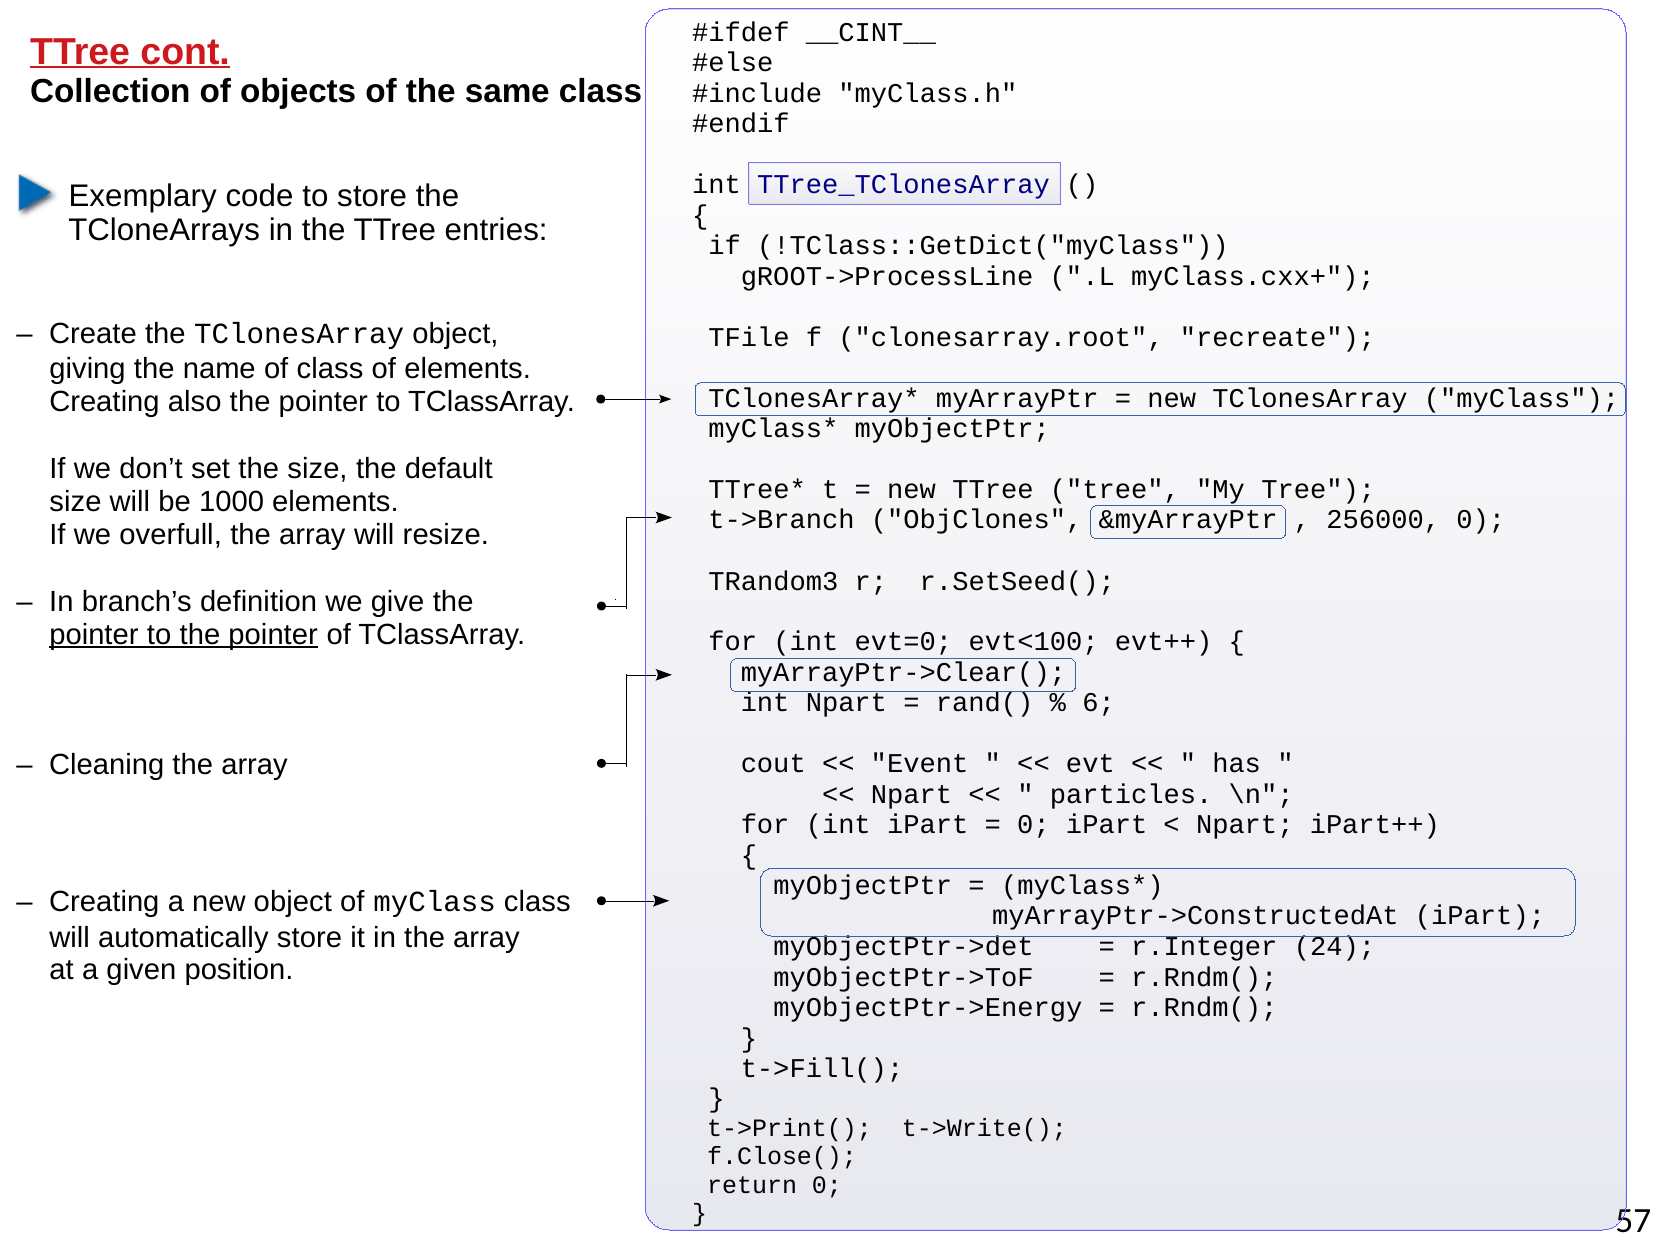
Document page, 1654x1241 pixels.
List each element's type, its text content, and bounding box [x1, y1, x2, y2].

text_box TTree cont. Collection of objects of the same class [15, 22, 677, 117]
text_box [647, 8, 1612, 22]
text_box #ifdef __CINT__ #else #include "myClass.h" #endif int TTree_TClonesArray () { if (!TClass::GetDict("myClass")) gROOT->ProcessLine (".L myClass.cxx+"); TFile f ("clonesarray.root", "recreate"); TClonesArray* myArrayPtr = new TClonesArray ("myClass"); myClass* myObjectPtr; TTree* t = new TTree ("tree", "My Tree"); t->Branch ("ObjClones", &myArrayPtr , 256000, 0); TRandom3 r; r.SetSeed(); for (int evt=0; evt<100; evt++) { myArrayPtr->Clear(); int Npart = rand() % 6; cout << "Event " << evt << " has " << Npart << " particles. \n"; for (int iPart = 0; iPart < Npart; iPart++) { myObjectPtr = (myClass*) myArrayPtr->ConstructedAt (iPart); myObjectPtr->det = r.Integer (24); myObjectPtr->ToF = r.Rndm(); myObjectPtr->Energy = r.Rndm(); } t->Fill(); } t->Print(); t->Write(); f.Close(); return 0; } [677, 11, 1644, 1241]
text_box [645, 117, 677, 1231]
text_box Exemplary code to store the TCloneArrays in the TTree entries: – Create the TClonesArray object, giving the name of class of elements. Creating also the pointer to TClassArray. If we don’t set the size, the default size will be 1000 elements. If we overfull, the array will resize. – In branch’s definition we give the pointer to the pointer of TClassArray. – Cleaning the array – Creating a new object of myClass class will automatically store it in the array at a given position. [1, 170, 616, 1029]
